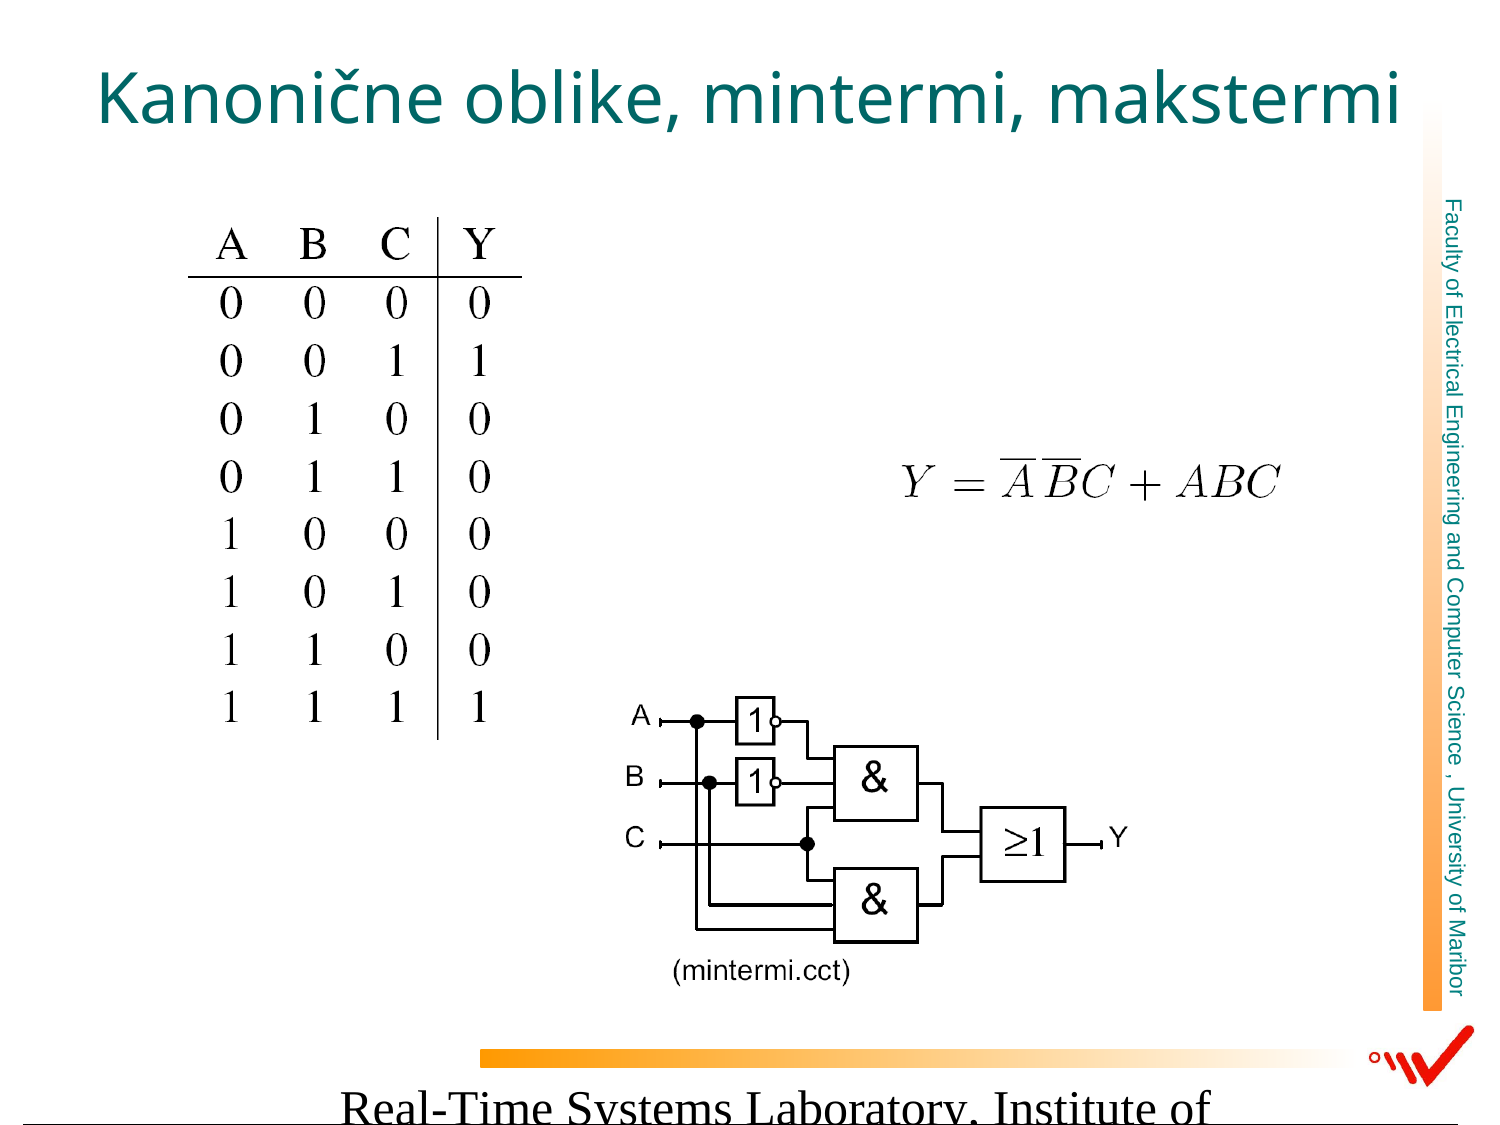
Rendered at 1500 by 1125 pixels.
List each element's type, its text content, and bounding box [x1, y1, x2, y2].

title Kanonične oblike, mintermi, makstermi [75, 45, 1426, 233]
picture [162, 192, 1292, 997]
